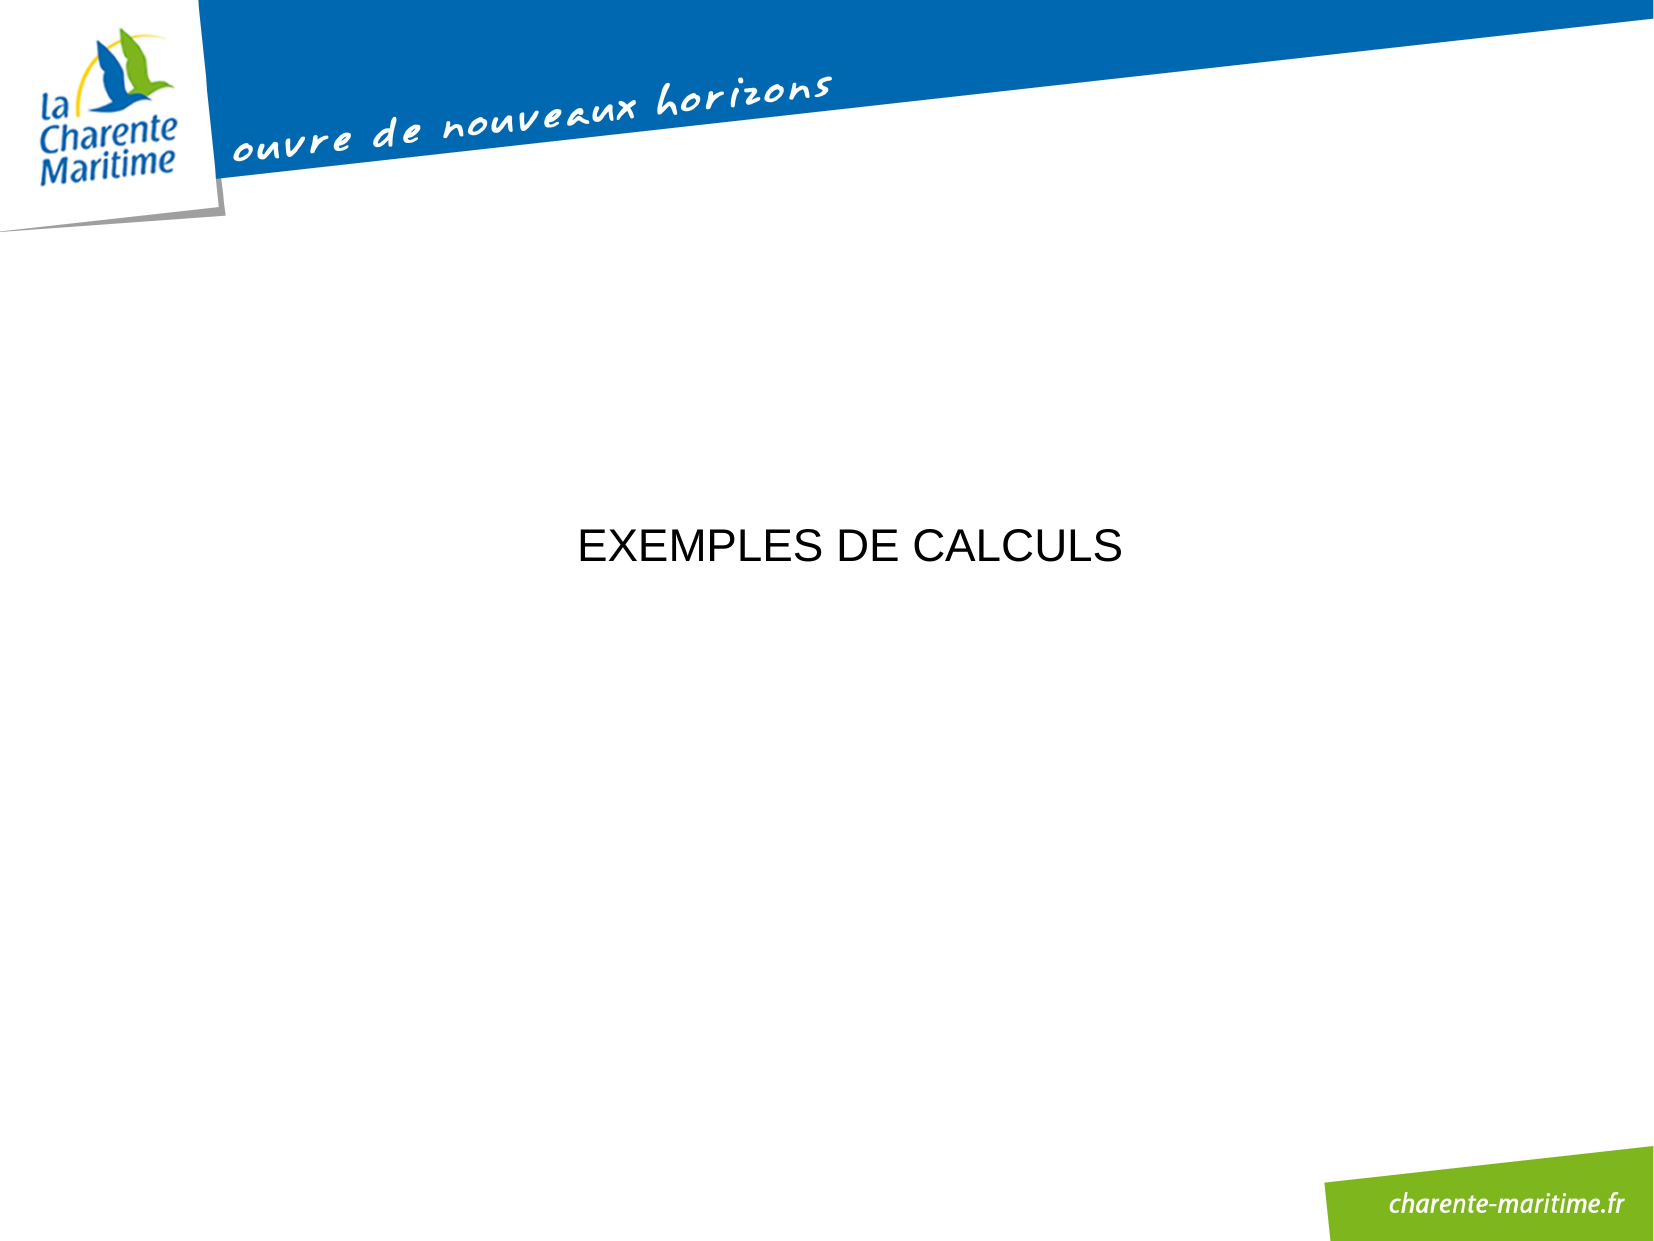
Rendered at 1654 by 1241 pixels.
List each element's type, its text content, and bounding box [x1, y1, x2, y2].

text_box EXEMPLES DE CALCULS [437, 512, 1264, 579]
picture [0, 0, 1654, 1241]
text_box [271, 318, 1524, 875]
